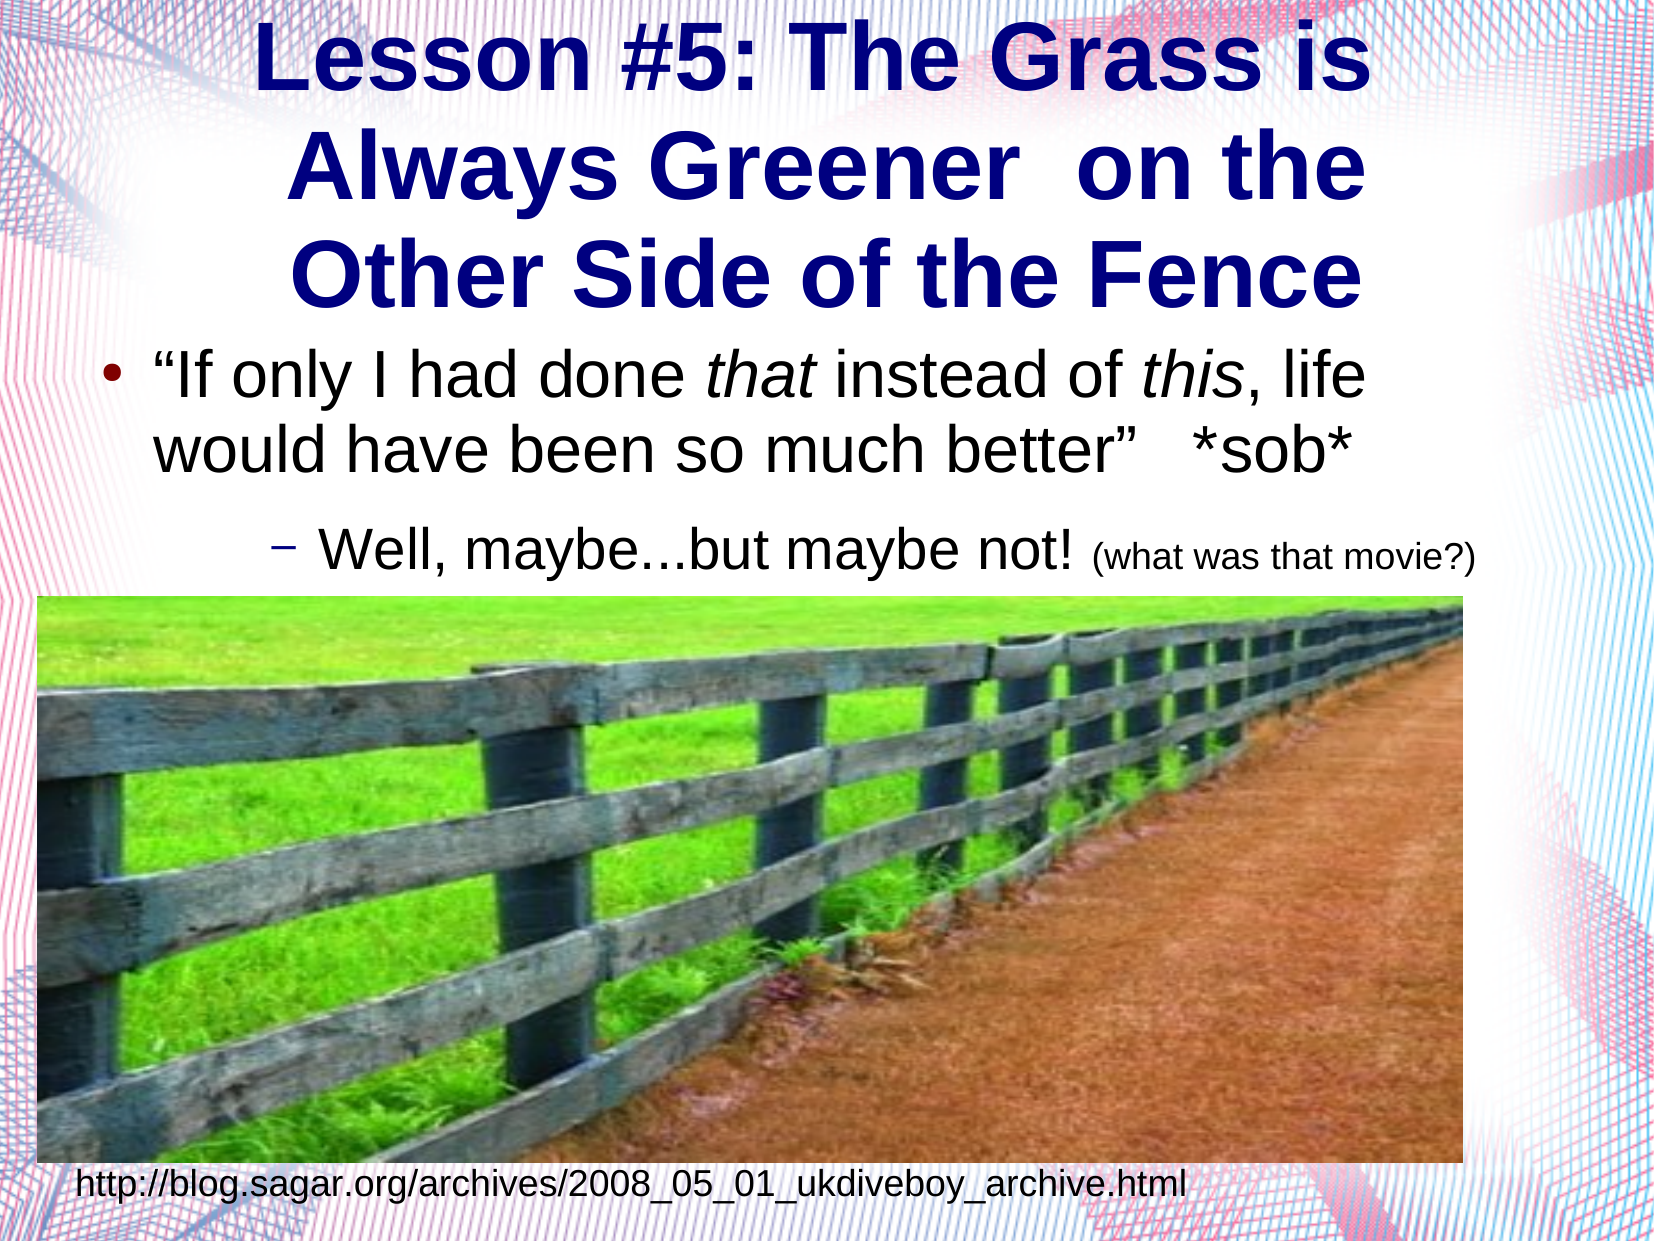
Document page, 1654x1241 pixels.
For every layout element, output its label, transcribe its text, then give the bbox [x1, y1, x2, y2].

list “If only I had done that instead of this, life would have been so much better” *sob* Well, maybe...but maybe not! (what was that movie?) [82, 337, 1538, 1156]
text_box http://blog.sagar.org/archives/2008_05_01_ukdiveboy_archive.html [75, 1162, 1426, 1205]
title Lesson #5: The Grass is Always Greener on the Other Side of the Fence [82, 2, 1571, 328]
picture [0, 0, 1654, 1241]
